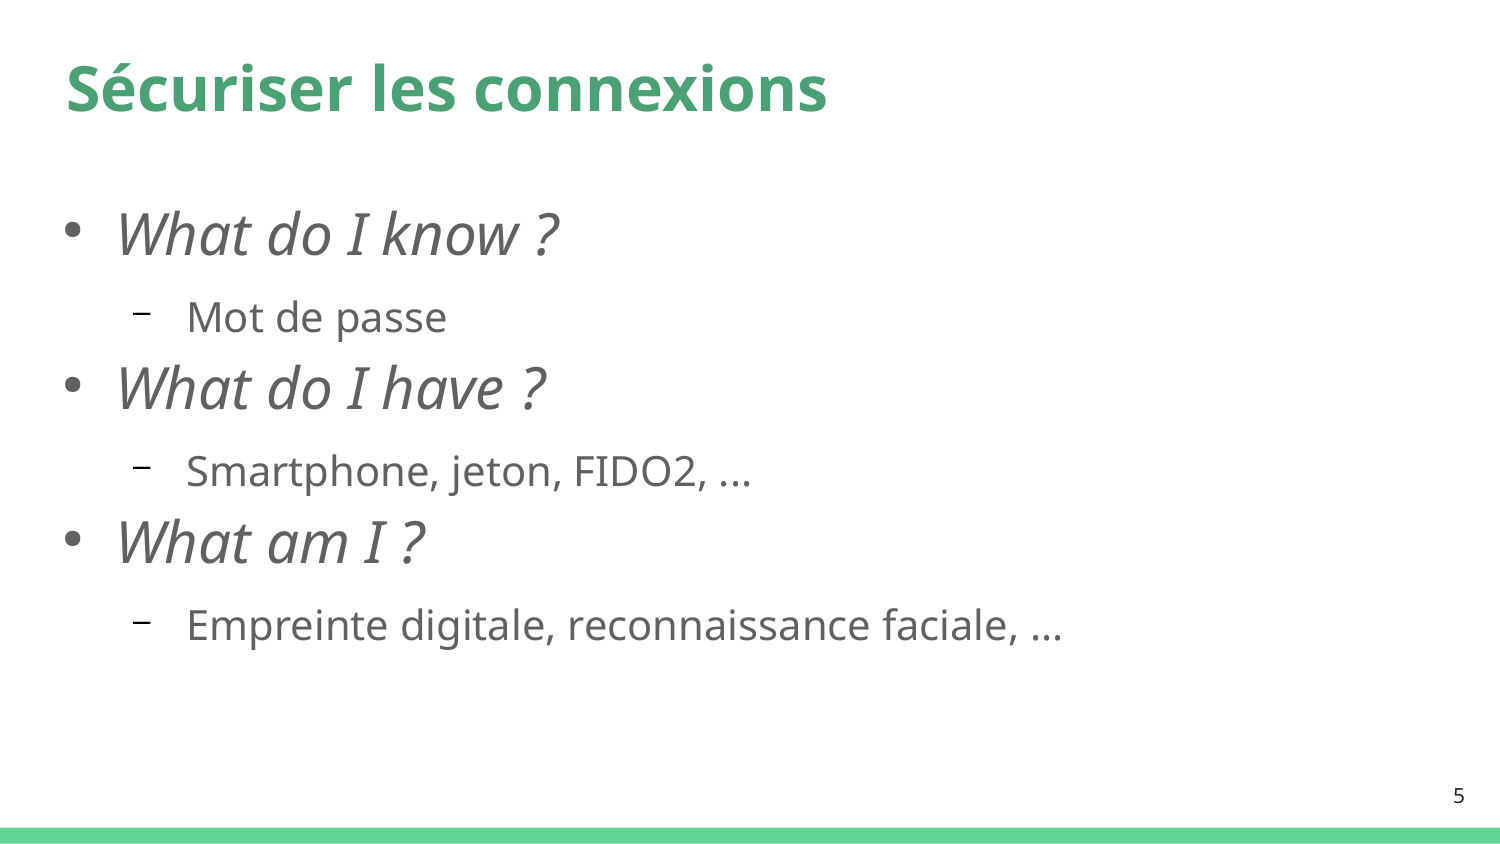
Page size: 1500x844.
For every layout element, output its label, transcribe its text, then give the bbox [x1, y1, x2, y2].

list What do I know ? Mot de passe What do I have ? Smartphone, jeton, FIDO2, ... What am I ? Empreinte digitale, reconnaissance faciale, ... [29, 171, 1430, 818]
slide_number <numéro> [1389, 764, 1480, 830]
title Sécuriser les connexions [51, 23, 1449, 117]
